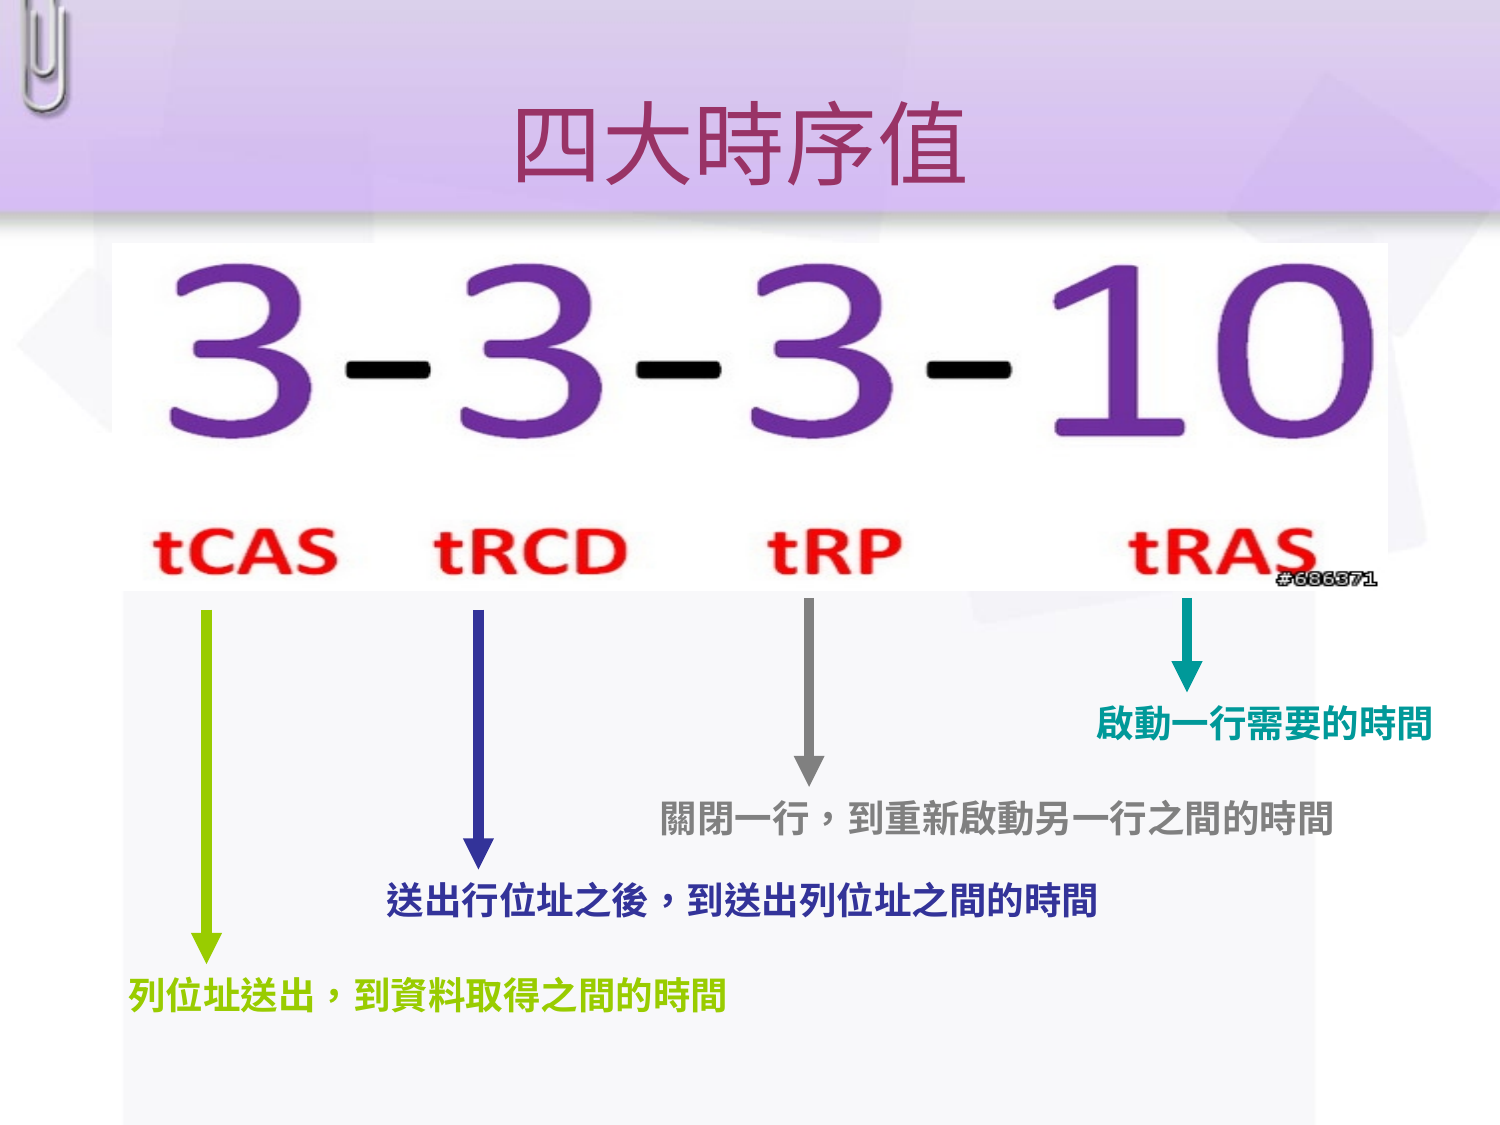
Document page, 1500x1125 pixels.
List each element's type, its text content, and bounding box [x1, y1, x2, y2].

text_box 啟動一行需要的時間 [1081, 692, 1458, 753]
picture [0, 0, 1500, 1125]
text_box 送出行位址之後，到送出列位址之間的時間 [371, 869, 1123, 930]
text_box 列位址送出，到資料取得之間的時間 [113, 963, 752, 1025]
text_box 關閉一行，到重新啟動另一行之間的時間 [645, 786, 1359, 848]
title 四大時序值 [75, 45, 1426, 233]
